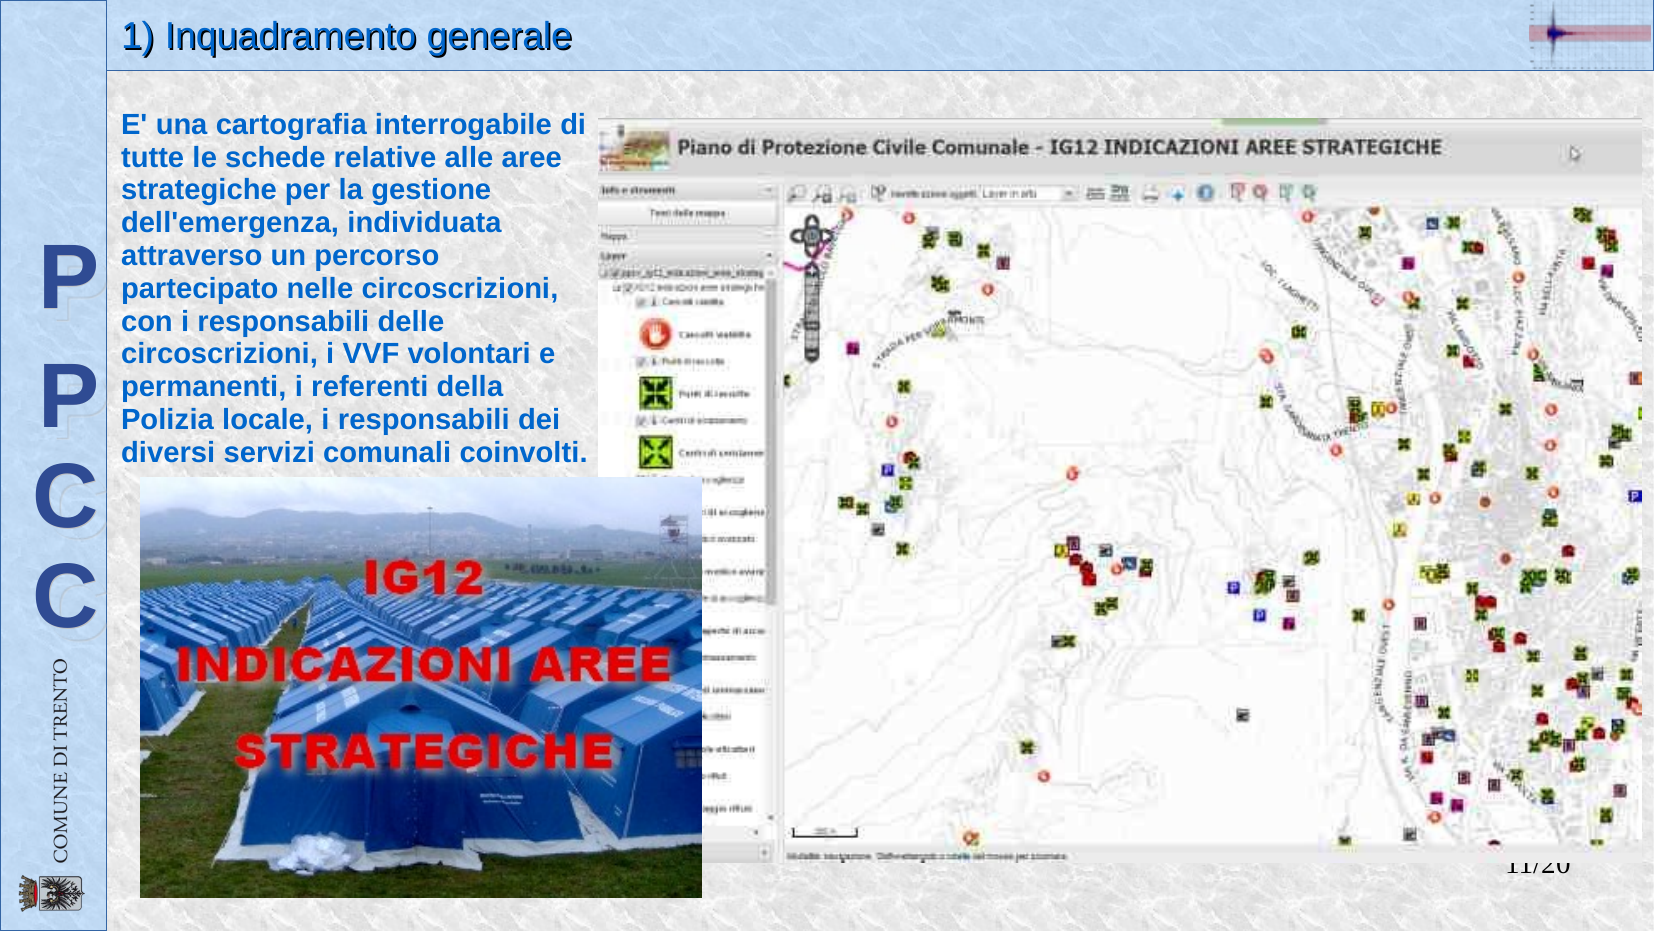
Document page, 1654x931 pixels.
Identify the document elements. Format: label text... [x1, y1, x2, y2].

text_box E' una cartografia interrogabile di tutte le schede relative alle aree strategiche per la gestione dell'emergenza, individuata attraverso un percorso partecipato nelle circoscrizioni, con i responsabili delle circoscrizioni, i VVF volontari e permanenti, i referenti della Polizia locale, i responsabili dei diversi servizi comunali coinvolti. [106, 100, 609, 484]
picture [19, 660, 85, 912]
picture [107, 0, 1654, 931]
text_box 1) Inquadramento generale [106, 0, 1529, 71]
